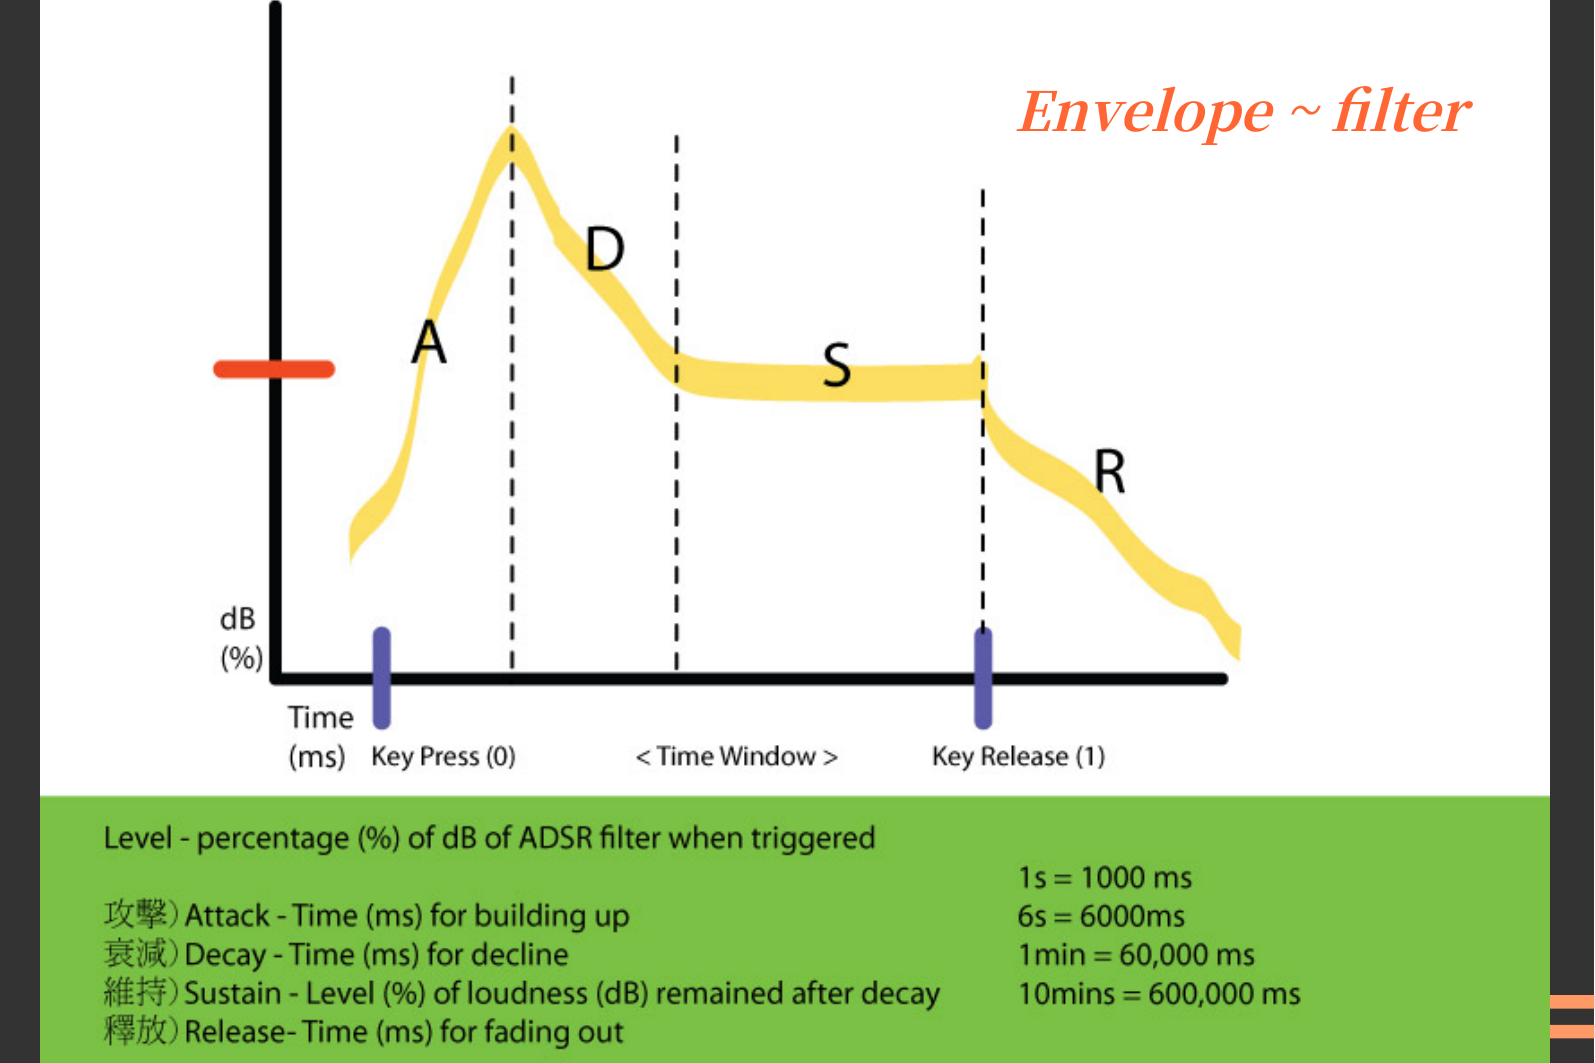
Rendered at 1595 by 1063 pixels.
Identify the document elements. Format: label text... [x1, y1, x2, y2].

picture [40, 0, 1550, 1063]
title Envelope ~ filter [1014, 39, 1518, 178]
